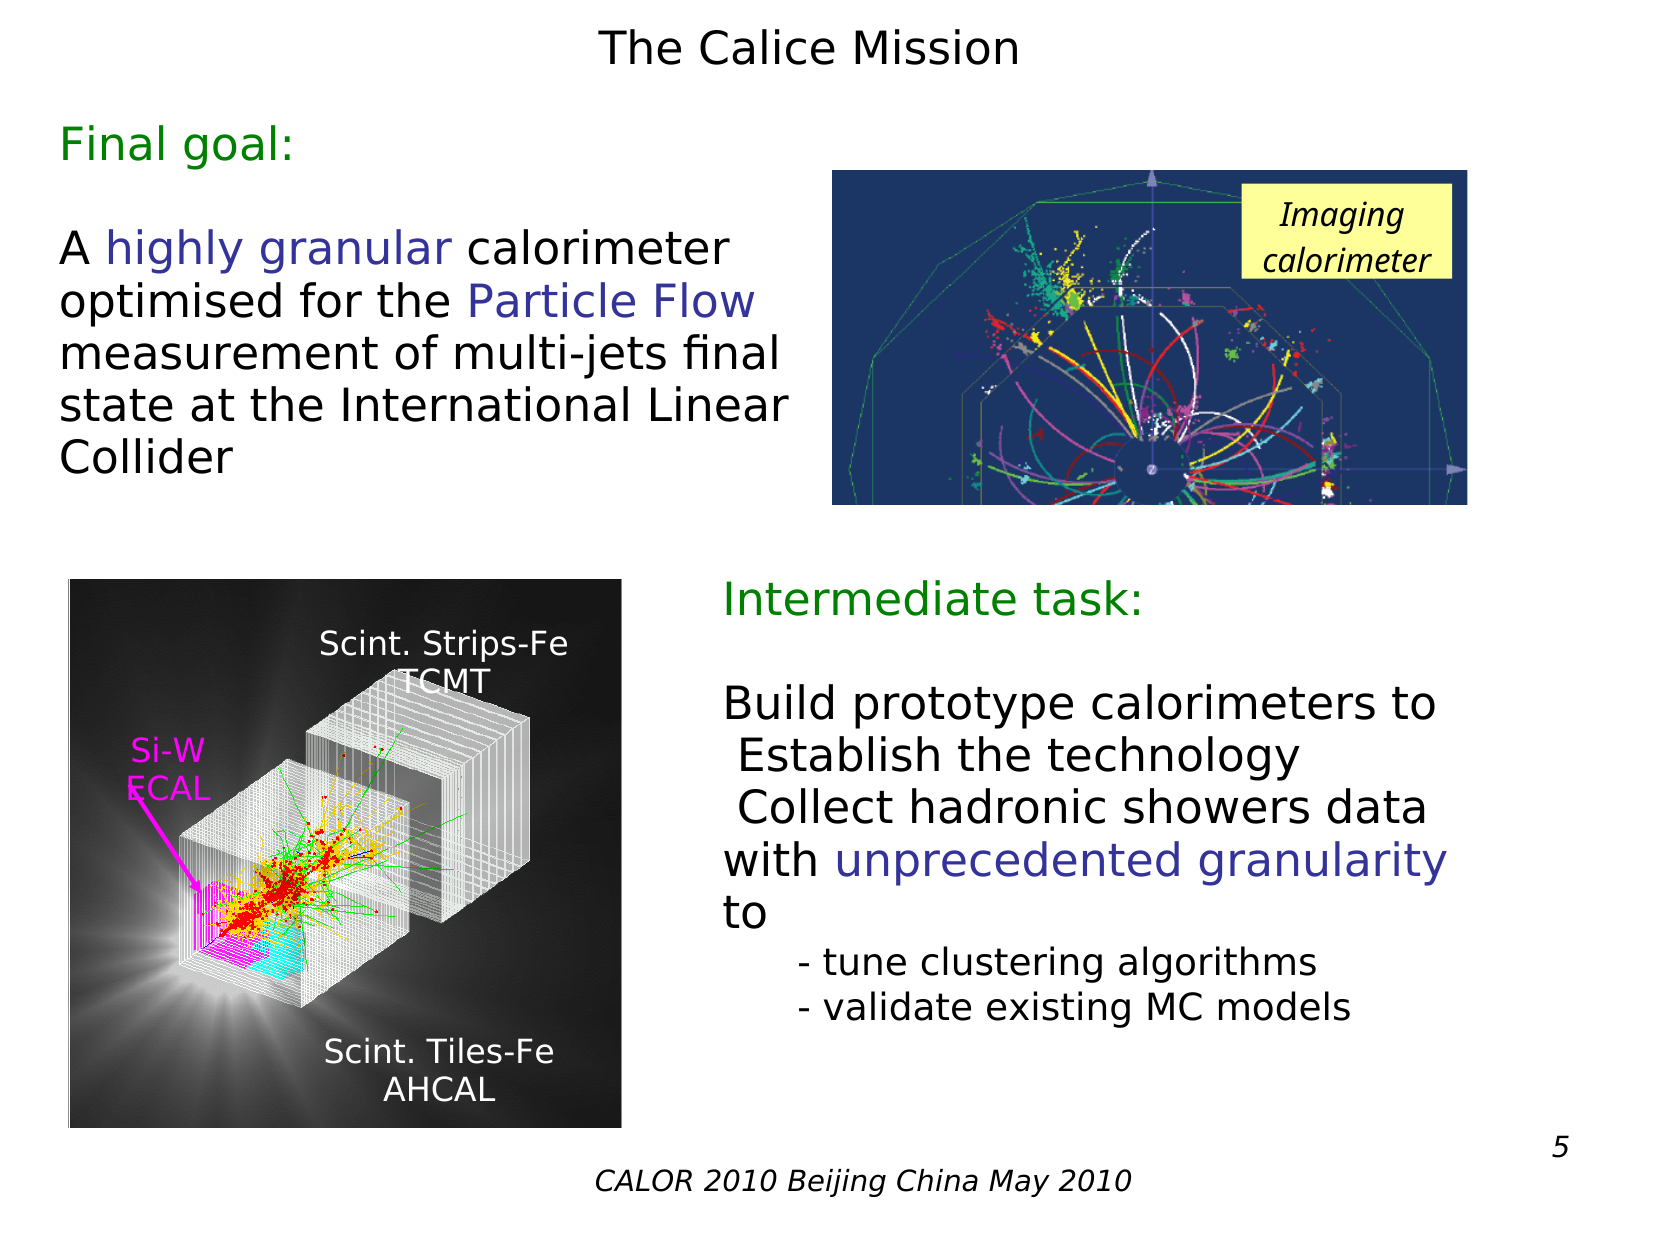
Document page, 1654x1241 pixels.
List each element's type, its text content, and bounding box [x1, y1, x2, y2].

text_box Scint. Strips-Fe TCMT [264, 617, 625, 674]
picture [176, 781, 185, 791]
text_box E. Garutti [74, 1128, 454, 1139]
text_box The Calice Mission [583, 17, 1037, 83]
text_box Imaging calorimeter [1241, 183, 1453, 279]
picture [68, 579, 622, 1128]
picture [832, 170, 1468, 505]
text_box Si-W ECAL [68, 725, 268, 781]
text_box Scint. Tiles-Fe AHCAL [257, 1025, 621, 1082]
picture [451, 674, 459, 685]
text_box Final goal: A highly granular calorimeter optimised for the Particle Flow measurement of multi-jets final state at the International Linear Collider [44, 107, 839, 496]
text_box Intermediate task: Build prototype calorimeters to Establish the technology Collect hadronic showers data with unprecedented granularity to - tune clustering algorithms - validate existing MC models [707, 565, 1523, 995]
